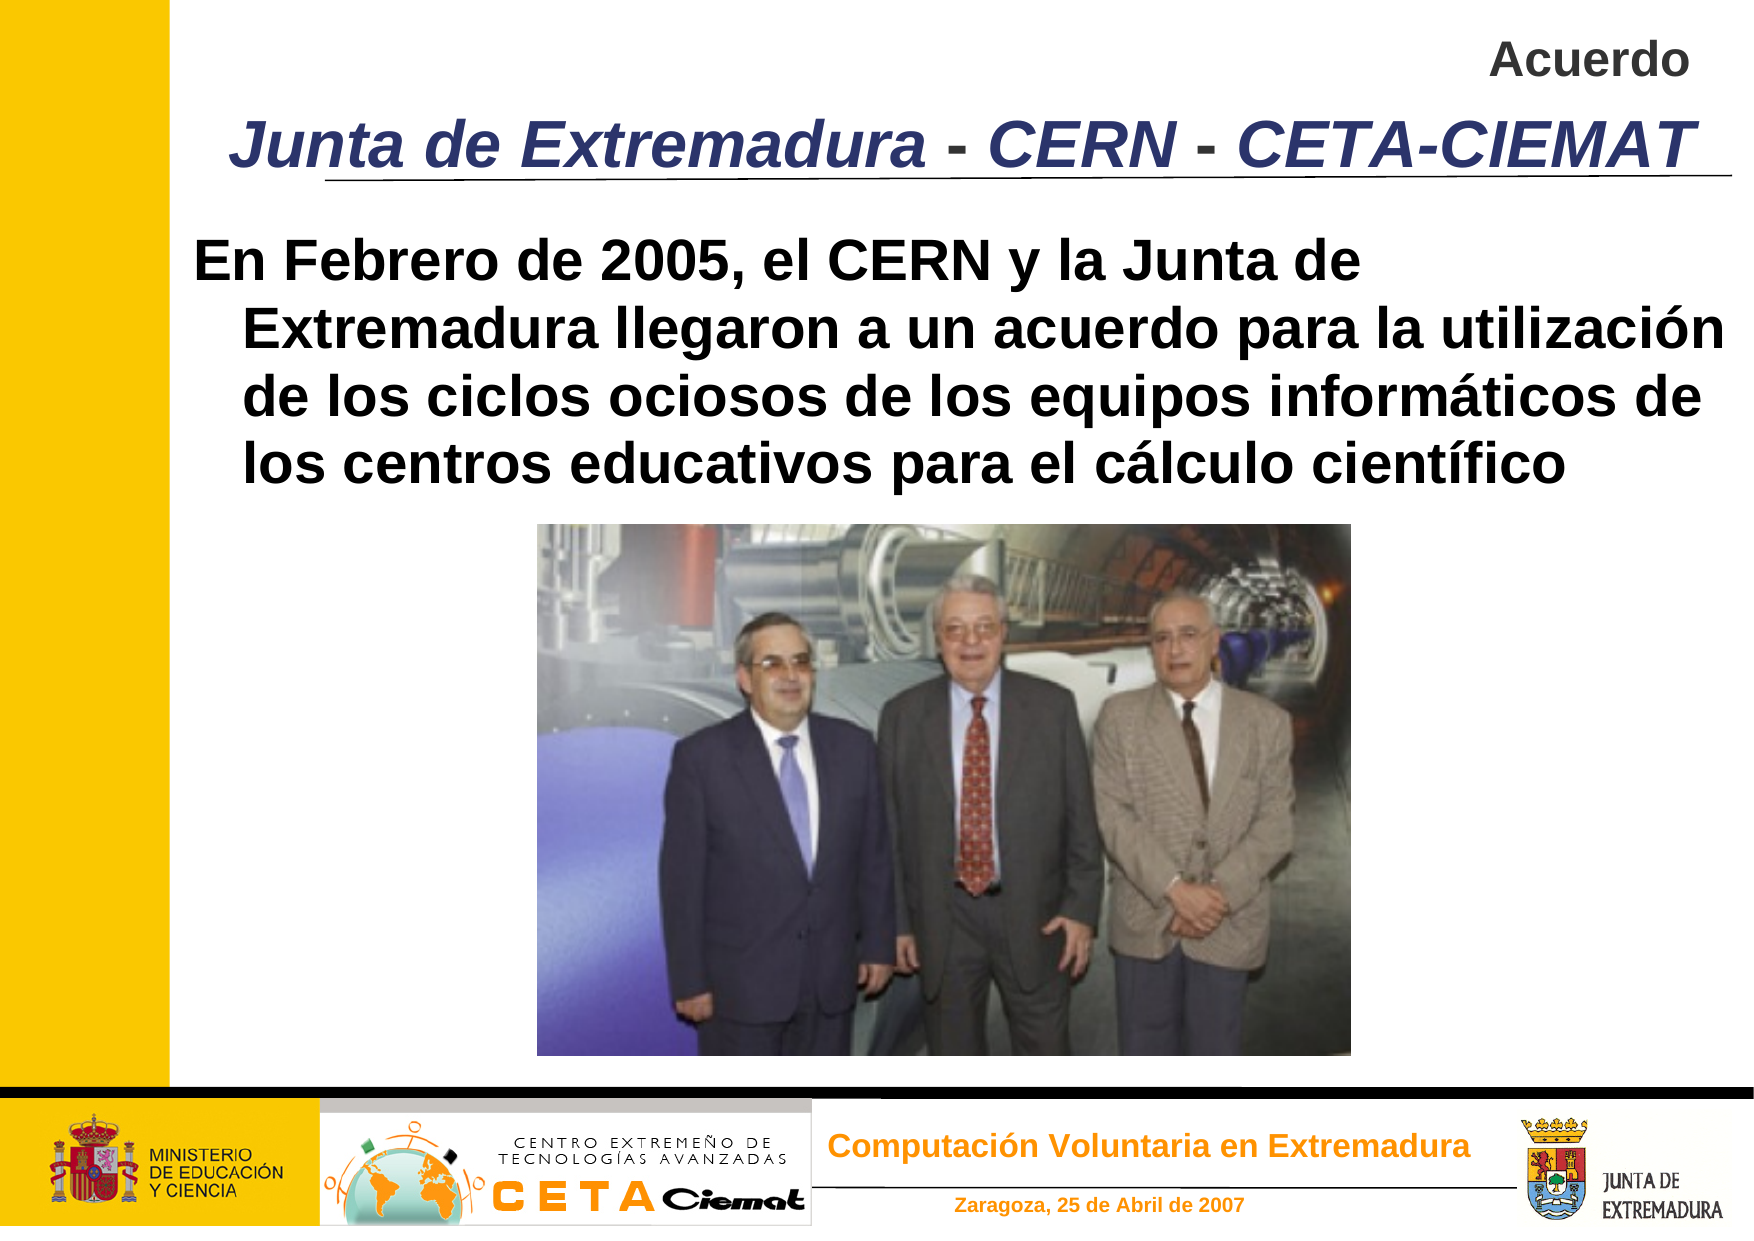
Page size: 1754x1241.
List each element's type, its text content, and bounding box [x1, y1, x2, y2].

title Acuerdo Junta de Extremadura - CERN - CETA-CIEMAT [212, 0, 1717, 191]
picture [0, 1098, 812, 1226]
list En Febrero de 2005, el CERN y la Junta de Extremadura llegaron a un acuerdo para la utilización de los ciclos ociosos de los equipos informáticos de los centros educativos para el cálculo científico [175, 225, 1734, 547]
picture [1517, 1109, 1732, 1227]
picture [537, 524, 1351, 1056]
